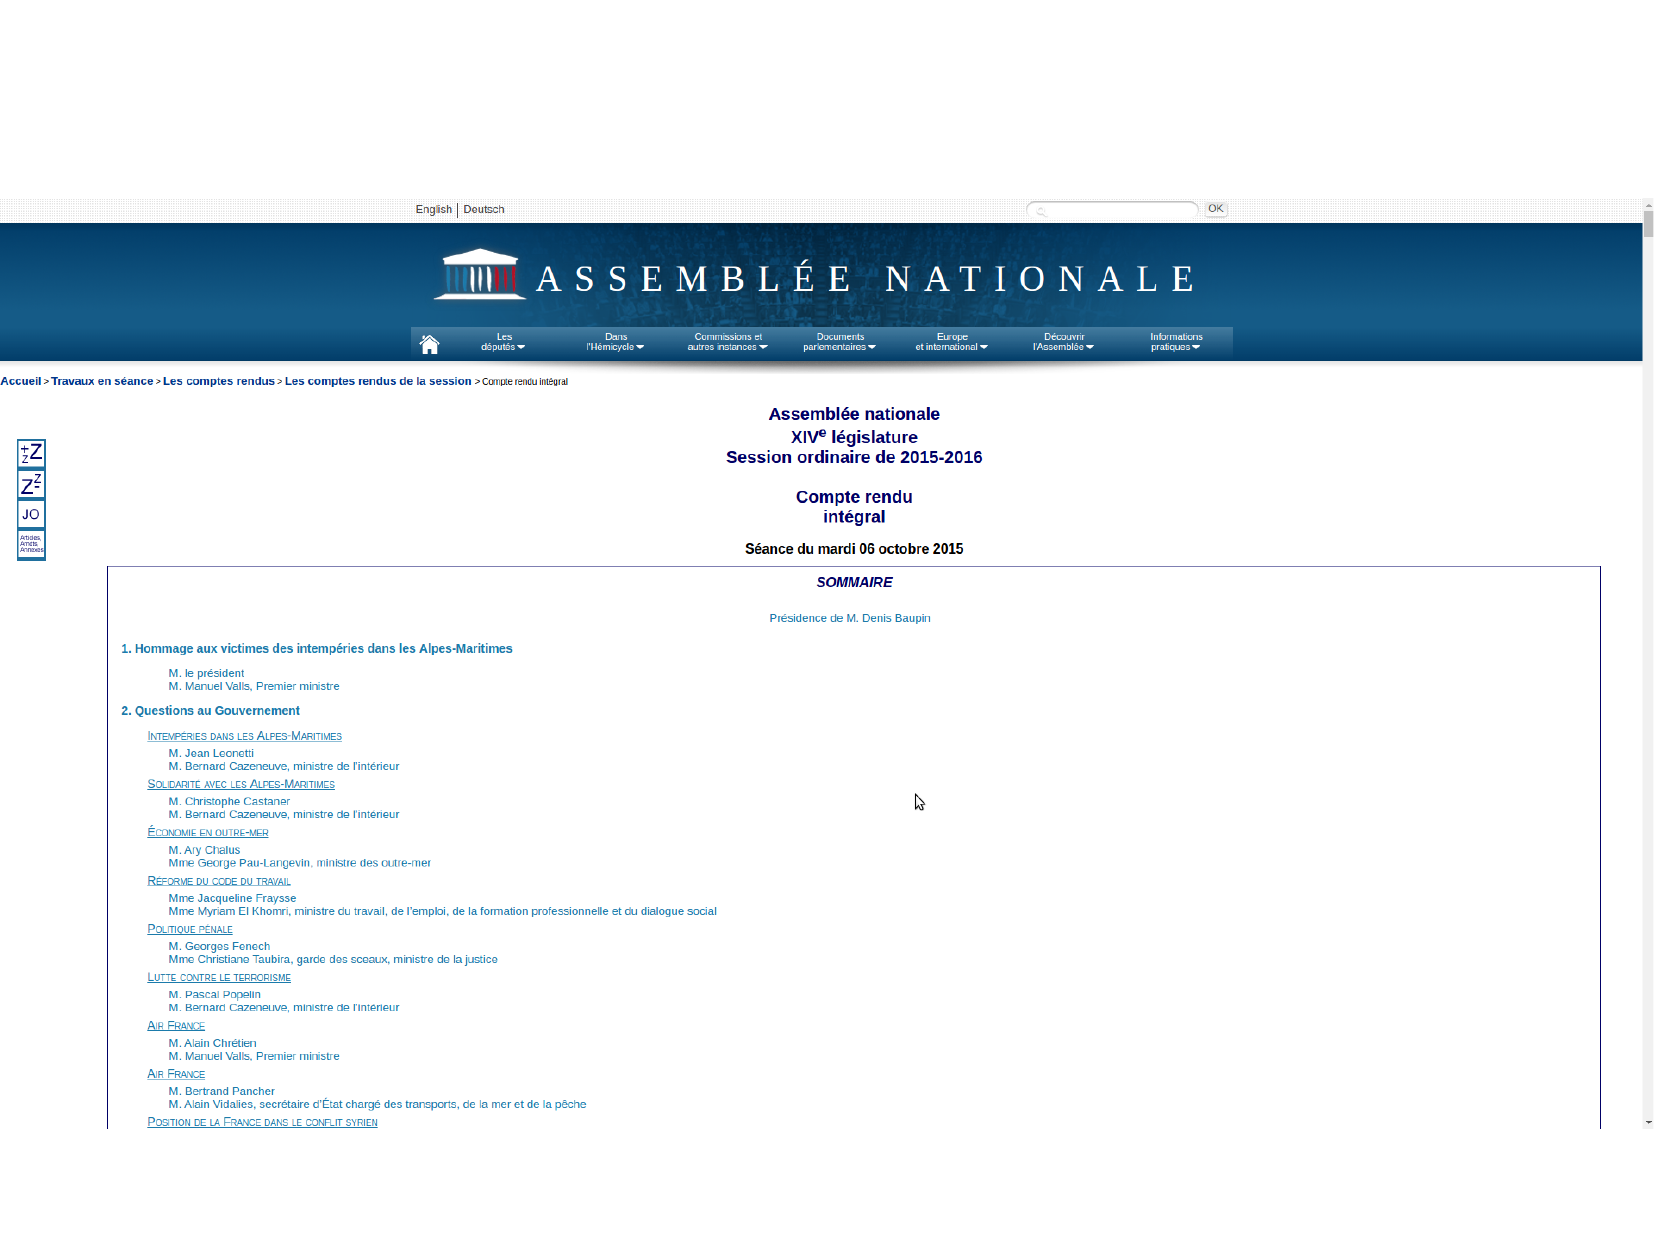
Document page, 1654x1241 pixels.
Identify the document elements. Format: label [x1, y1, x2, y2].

picture [0, 198, 1654, 1129]
